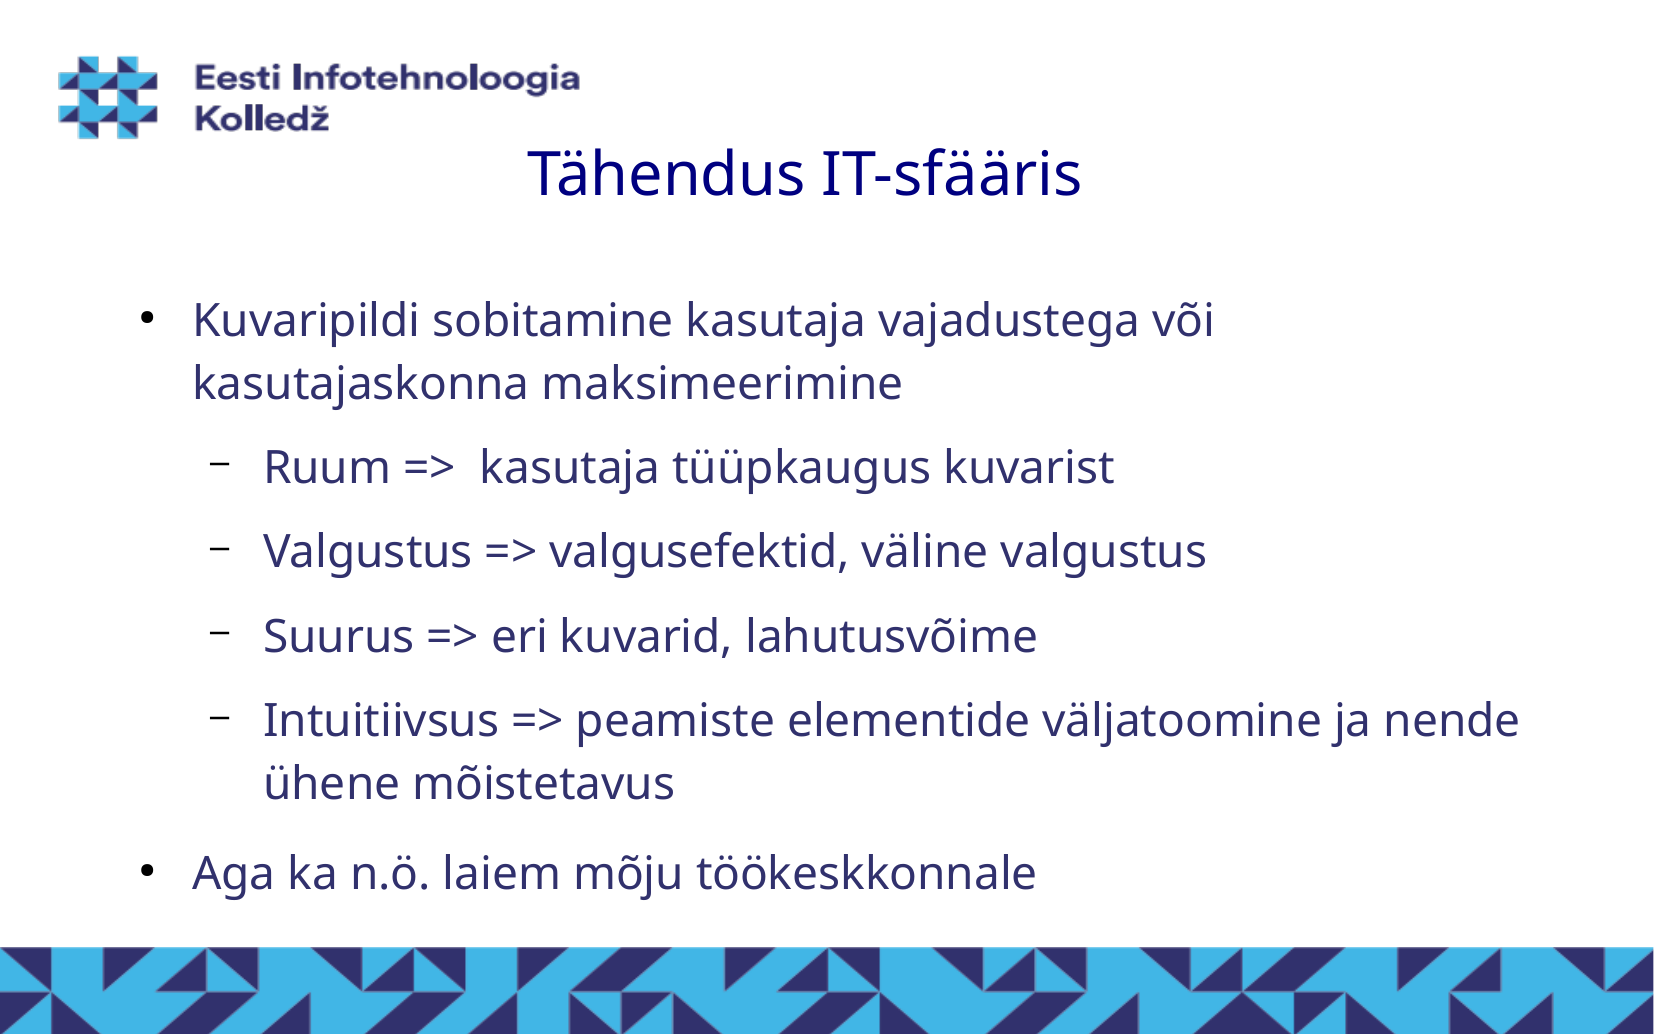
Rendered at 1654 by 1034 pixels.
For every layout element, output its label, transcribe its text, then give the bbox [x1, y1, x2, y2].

list Kuvaripildi sobitamine kasutaja vajadustega või kasutajaskonna maksimeerimine Ruum => kasutaja tüüpkaugus kuvarist Valgustus => valgusefektid, väline valgustus Suurus => eri kuvarid, lahutusvõime Intuitiivsus => peamiste elementide väljatoomine ja nende ühene mõistetavus Aga ka n.ö. laiem mõju töökeskkonnale [121, 287, 1533, 939]
title Tähendus IT-sfääris [121, 85, 1533, 258]
